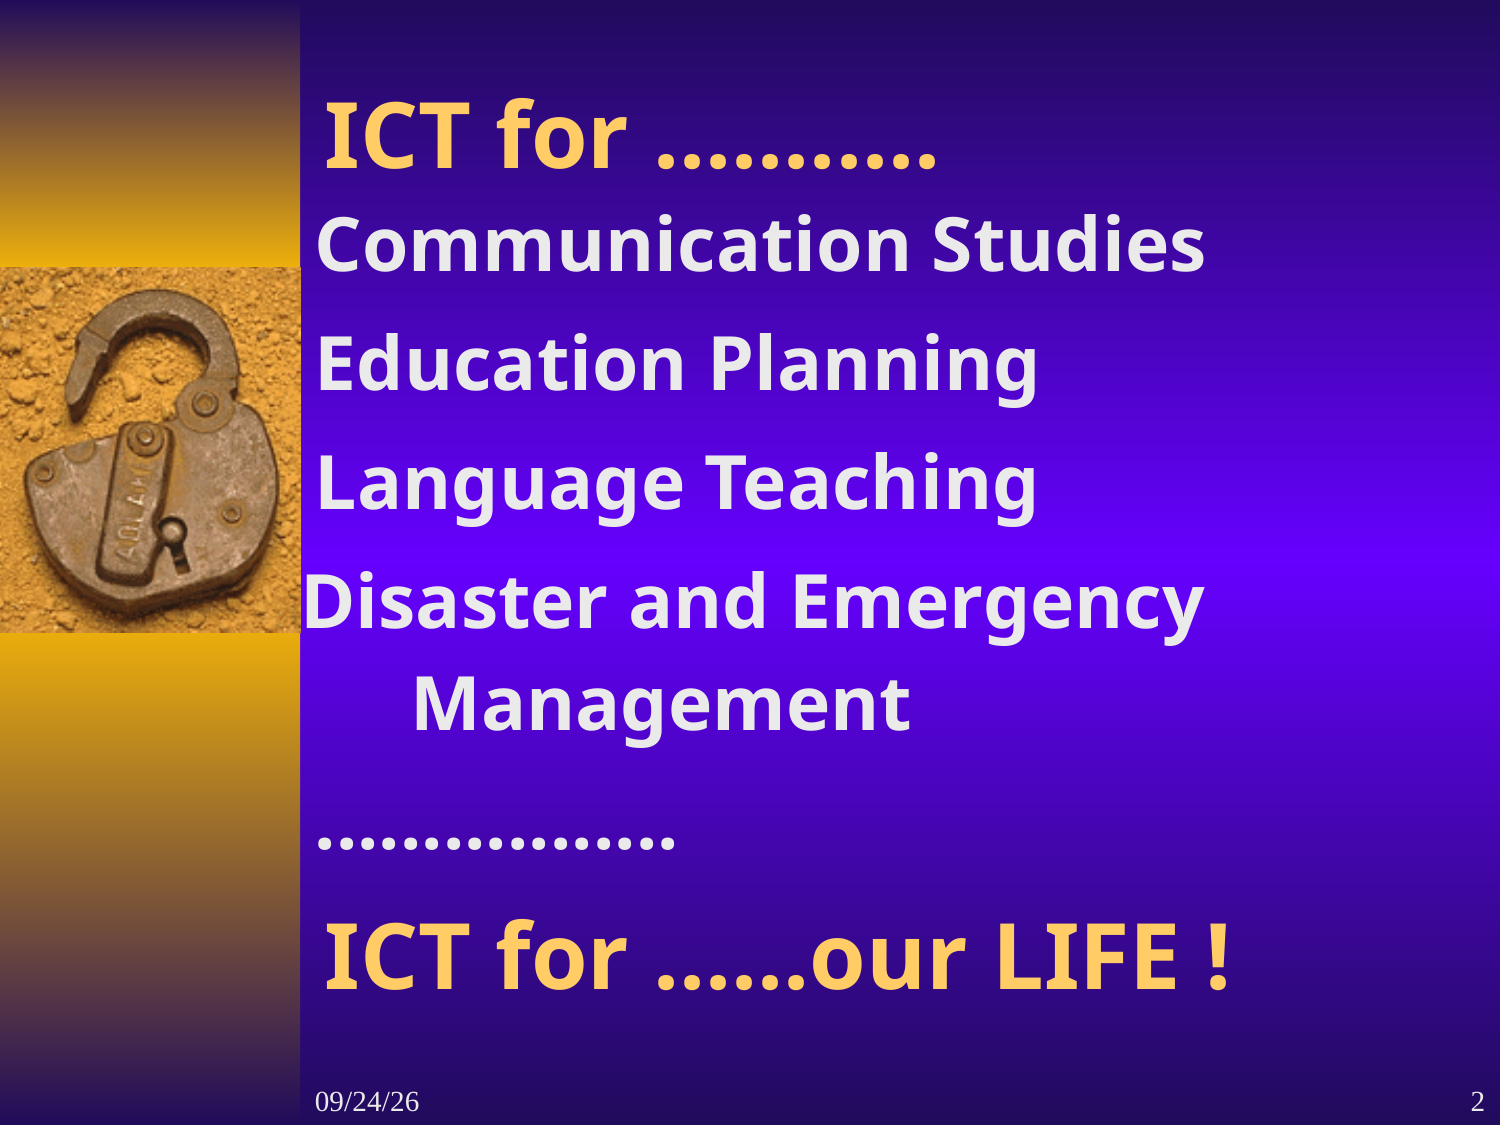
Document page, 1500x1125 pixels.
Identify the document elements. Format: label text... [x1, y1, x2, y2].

title ICT for ......our LIFE ! [324, 879, 1441, 1028]
title ICT for ........... [324, 59, 1300, 207]
picture [0, 267, 295, 633]
subtitle Communication Studies Education Planning Language Teaching Disaster and Emergency Management ................. [295, 224, 1477, 839]
